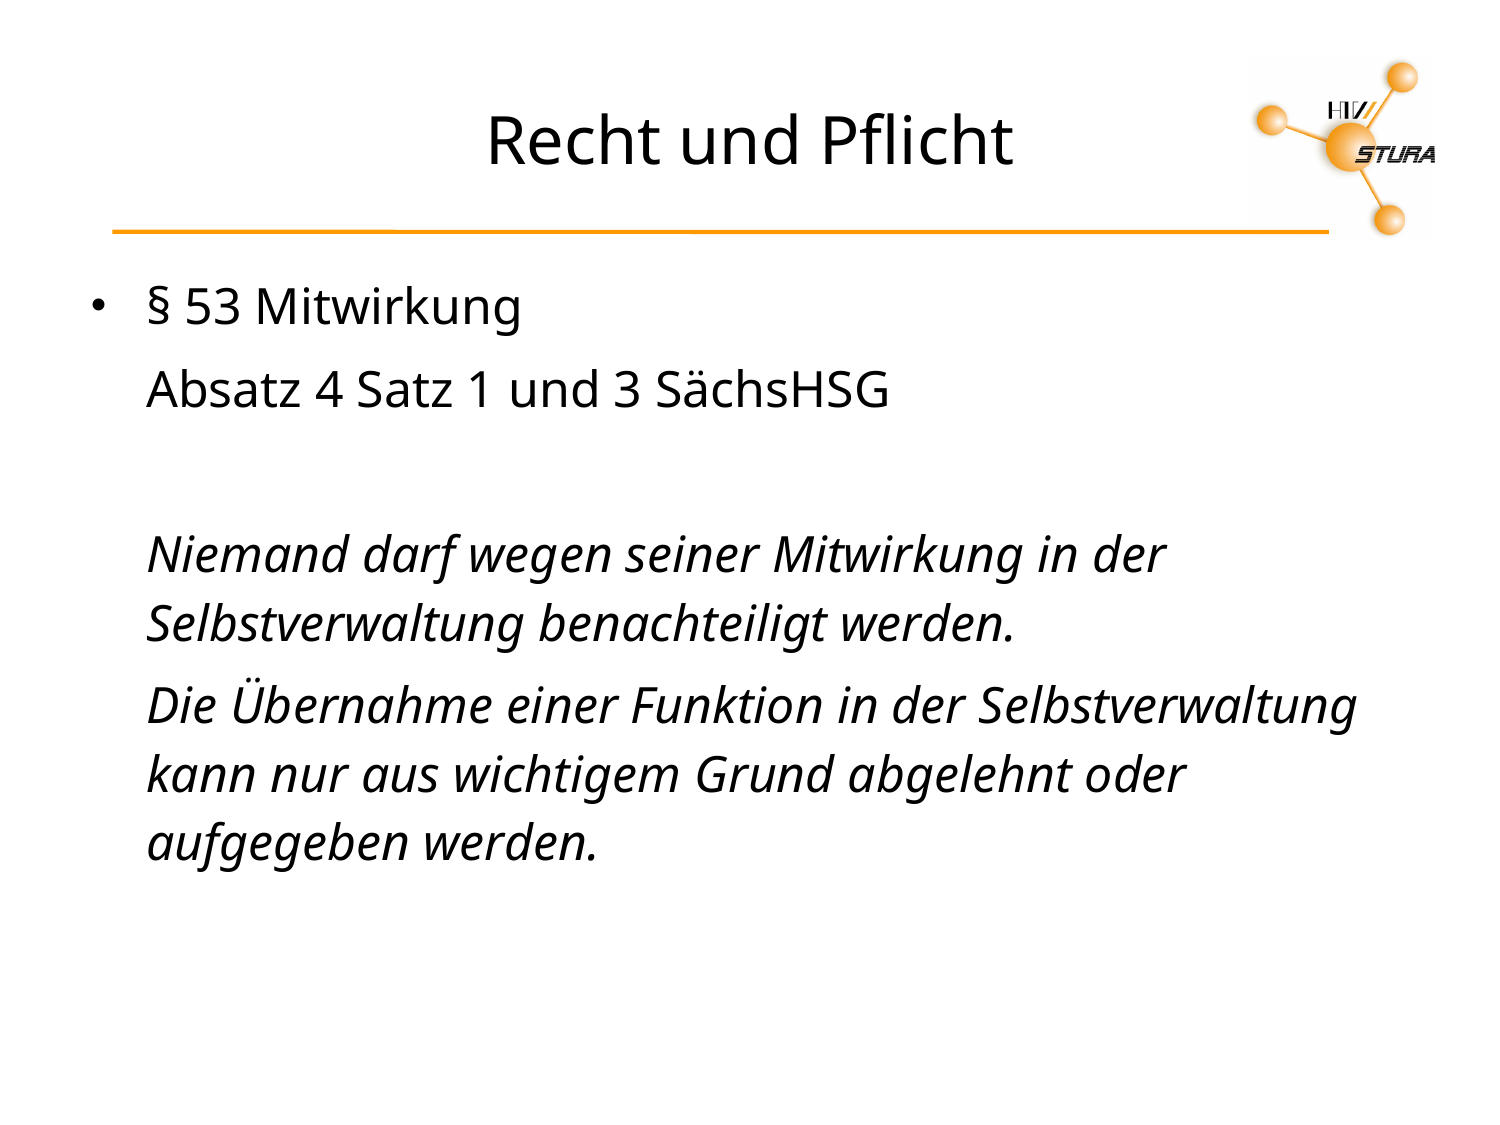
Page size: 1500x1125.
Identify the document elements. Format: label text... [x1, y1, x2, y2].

picture [1246, 54, 1435, 242]
title Recht und Pflicht [75, 44, 1425, 233]
list § 53 Mitwirkung Absatz 4 Satz 1 und 3 SächsHSG Niemand darf wegen seiner Mitwirkung in der Selbstverwaltung benachteiligt werden. Die Übernahme einer Funktion in der Selbstverwaltung kann nur aus wichtigem Grund abgelehnt oder aufgegeben werden. [75, 263, 1425, 1006]
